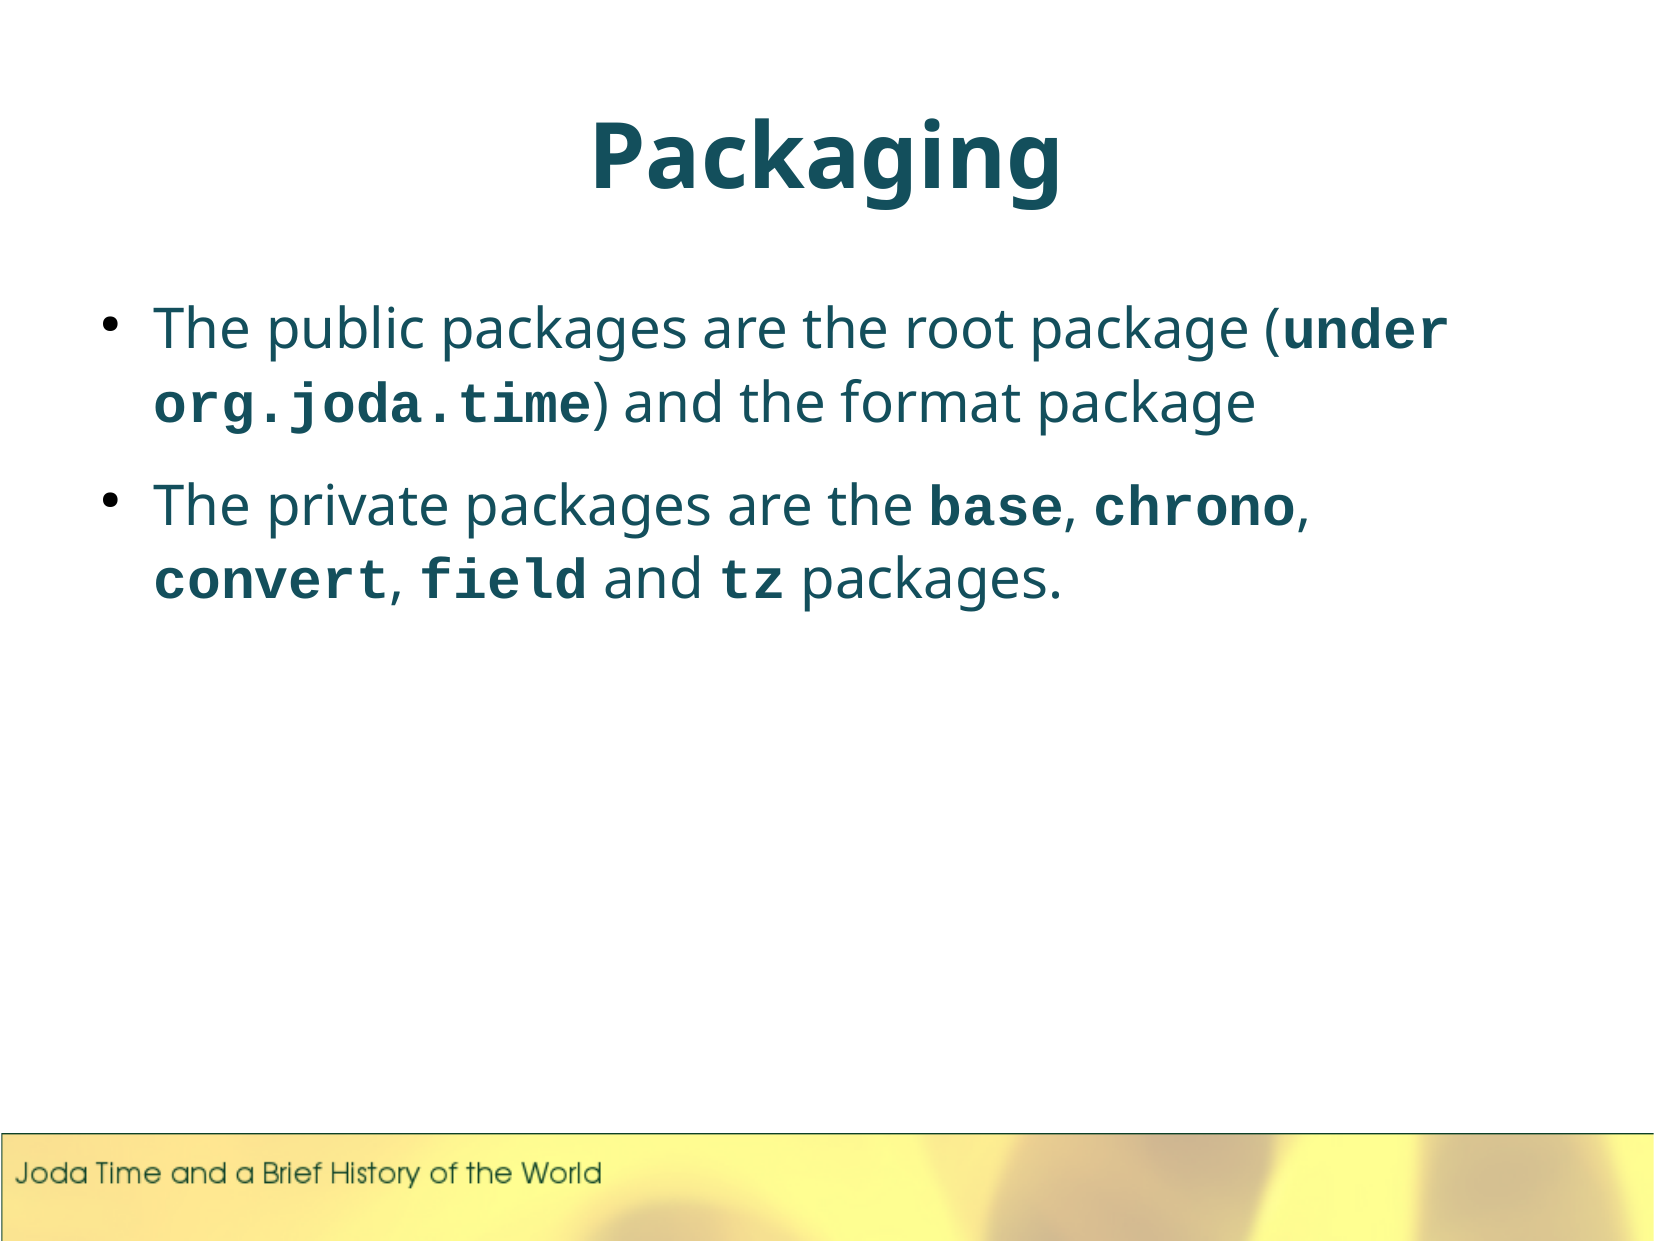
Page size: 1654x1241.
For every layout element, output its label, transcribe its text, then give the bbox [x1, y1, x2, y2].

list The public packages are the root package (under org.joda.time) and the format package The private packages are the base, chrono, convert, field and tz packages. [82, 290, 1571, 1109]
picture [1, 1133, 1654, 1241]
title Packaging [82, 49, 1571, 257]
